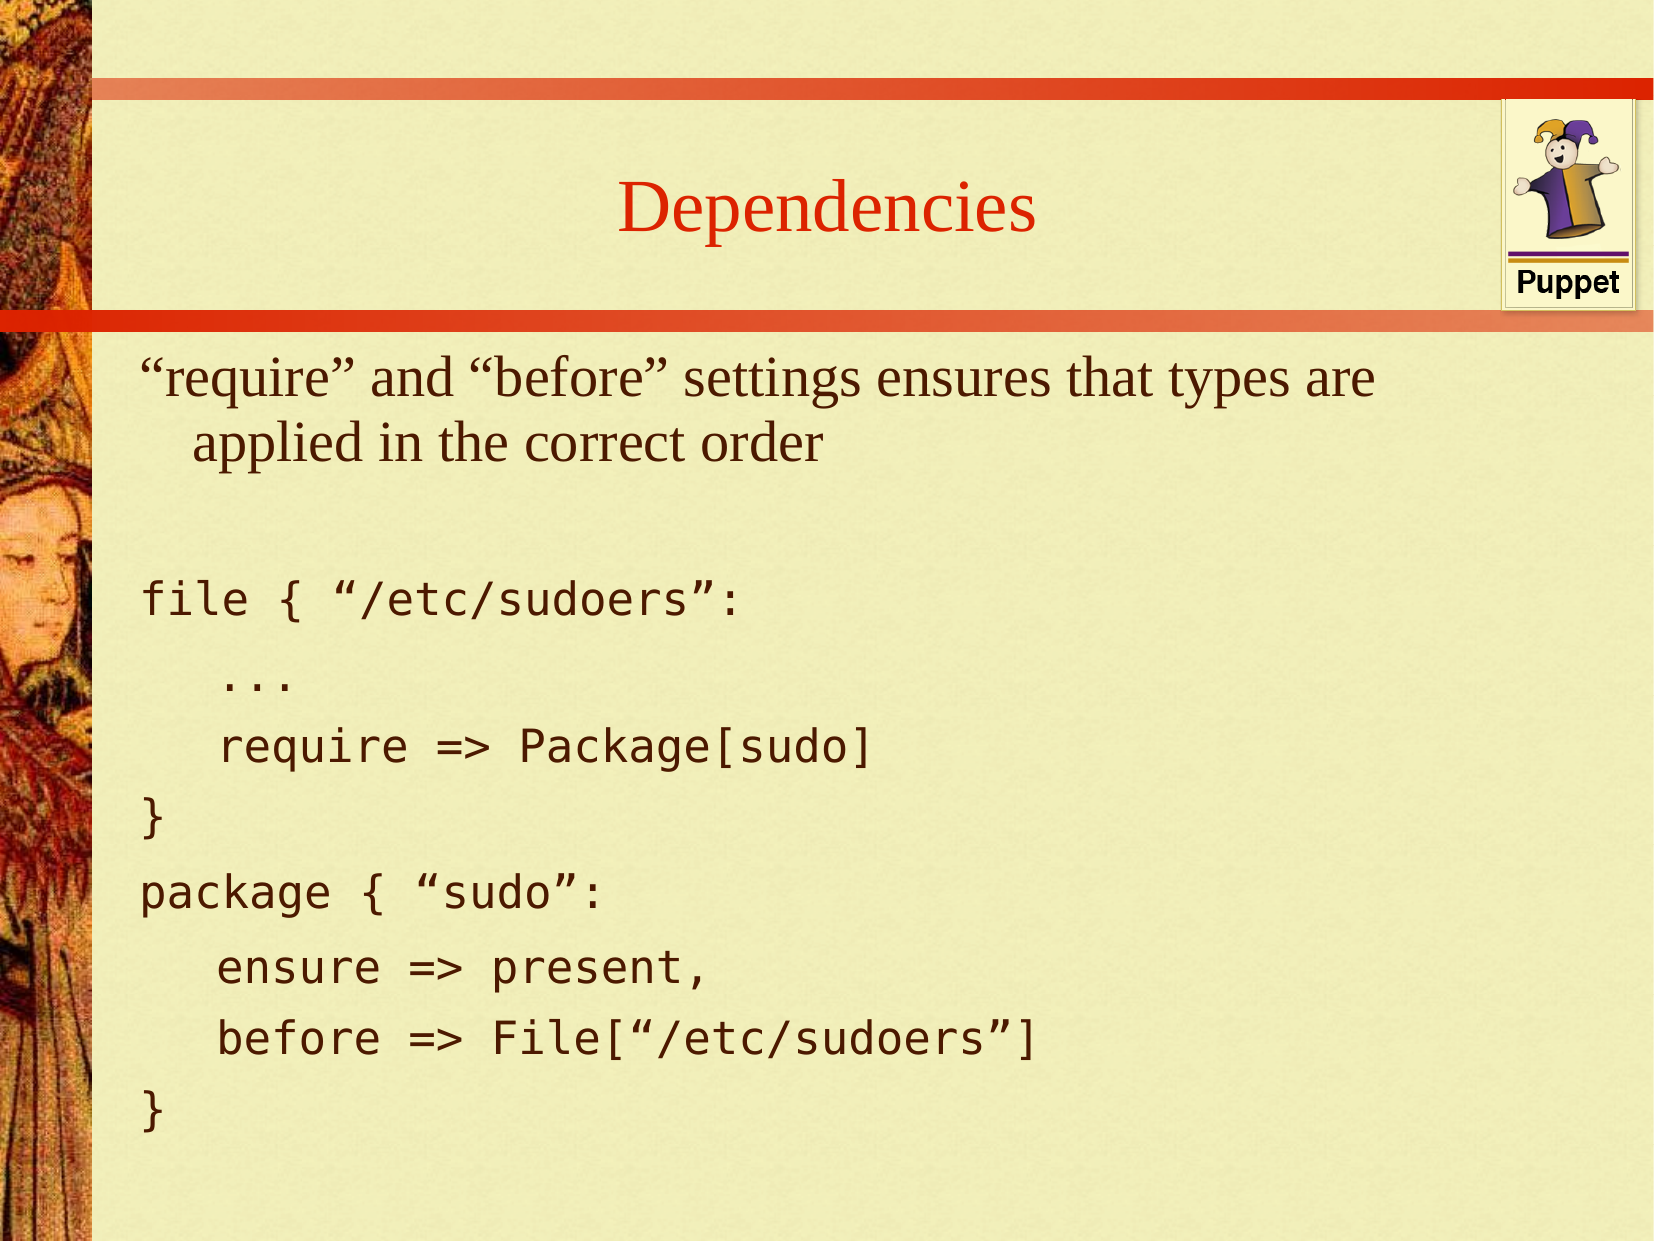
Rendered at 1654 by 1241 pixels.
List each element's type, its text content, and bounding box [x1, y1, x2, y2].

title Dependencies [121, 102, 1534, 311]
list “require” and “before” settings ensures that types are applied in the correct order file { “/etc/sudoers”: ... require => Package[sudo] } package { “sudo”: ensure => present, before => File[“/etc/sudoers”] } [121, 344, 1534, 1140]
picture [0, 0, 1654, 1241]
